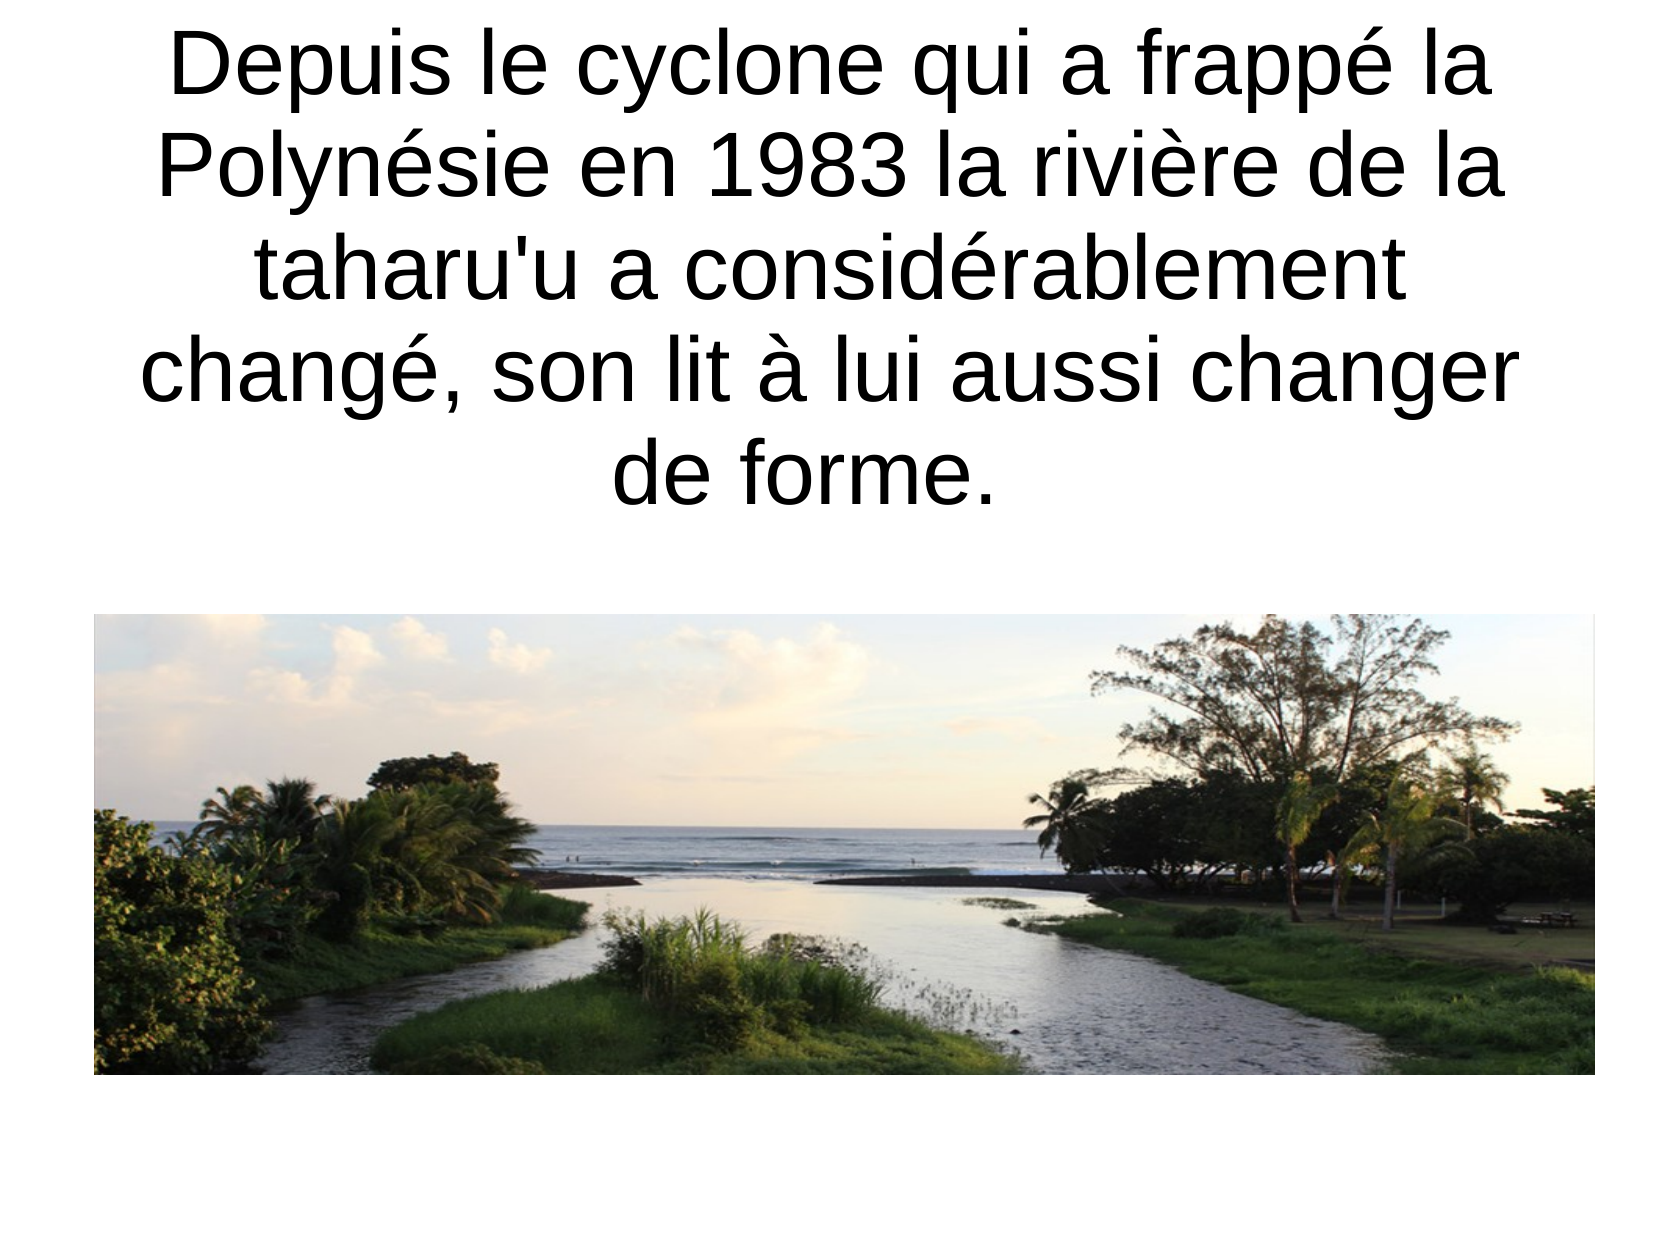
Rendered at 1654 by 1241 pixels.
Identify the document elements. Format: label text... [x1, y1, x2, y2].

picture [94, 614, 1595, 1075]
title Depuis le cyclone qui a frappé la Polynésie en 1983 la rivière de la taharu'u a considérablement changé, son lit à lui aussi changer de forme. [87, 11, 1576, 524]
